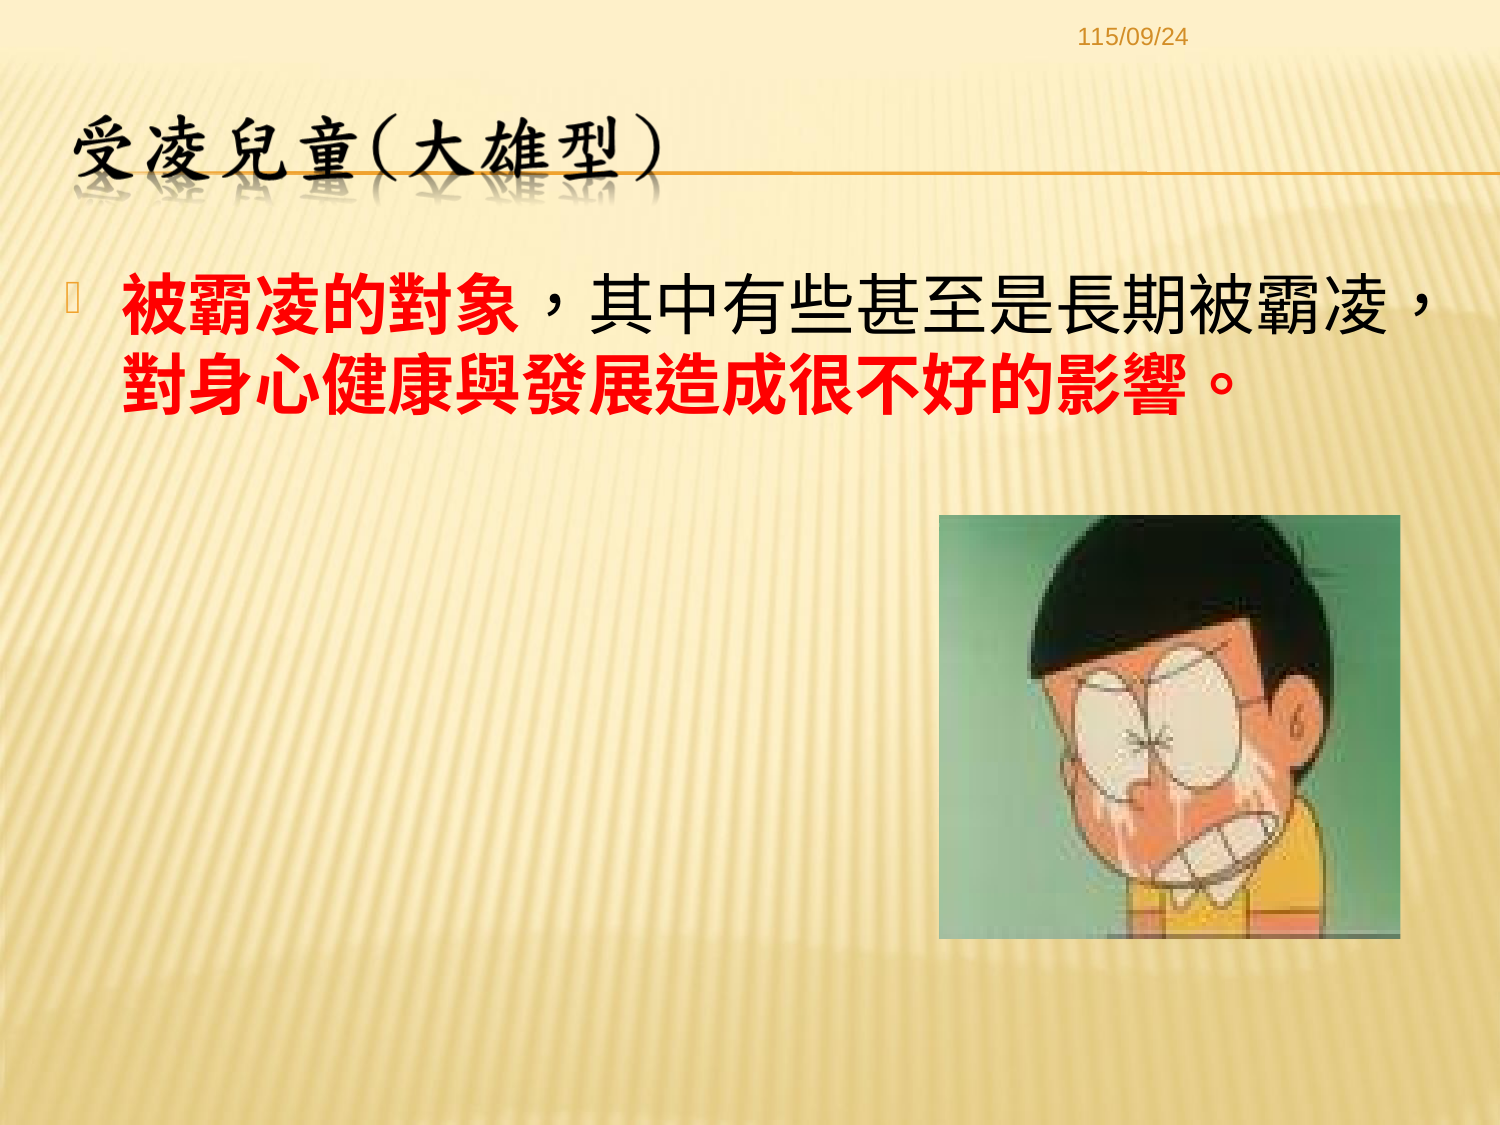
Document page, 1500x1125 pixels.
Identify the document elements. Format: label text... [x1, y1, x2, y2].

picture [0, 0, 1500, 1125]
text_box 111/03/15 [1062, 12, 1476, 60]
list 被霸凌的對象，其中有些甚至是長期被霸凌，對身心健康與發展造成很不好的影響。 [50, 254, 1476, 998]
